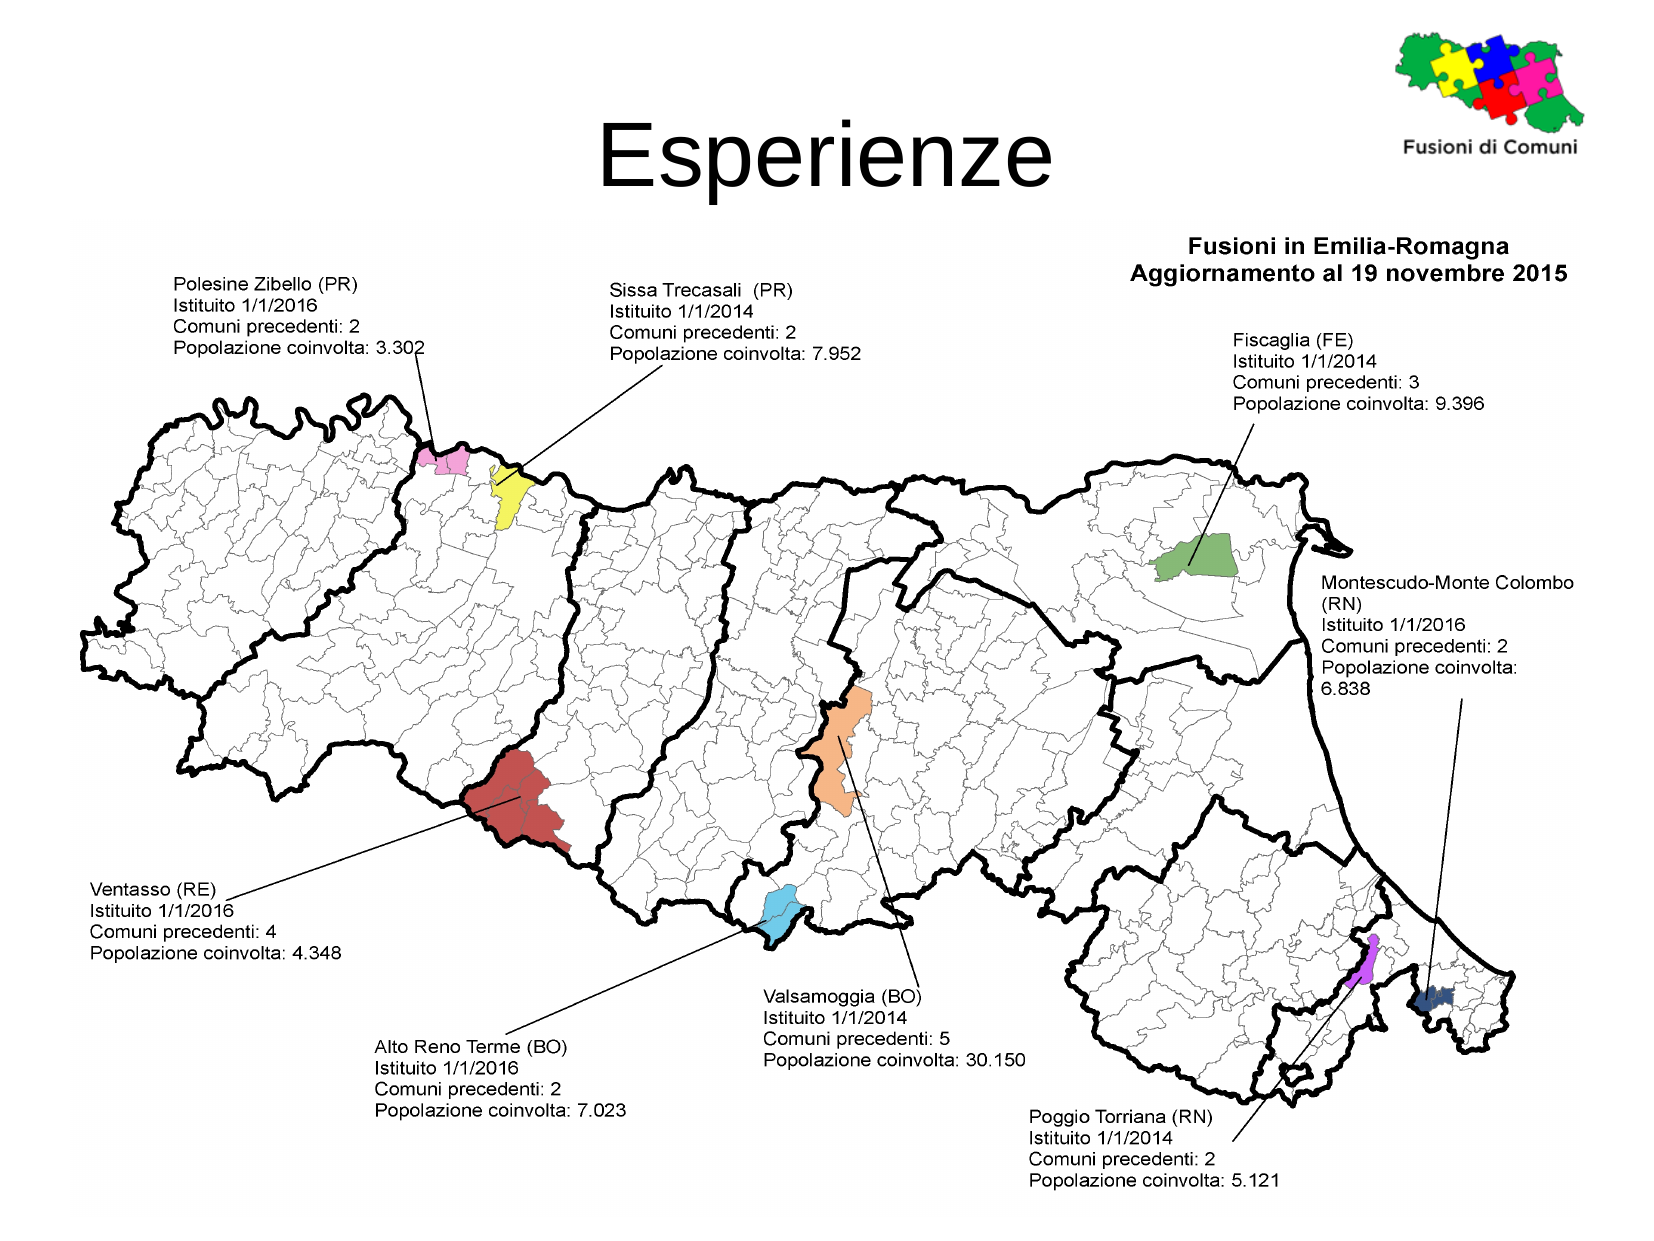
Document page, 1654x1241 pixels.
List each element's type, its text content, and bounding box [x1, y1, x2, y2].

picture [70, 219, 1580, 1217]
title Esperienze [82, 49, 1571, 219]
picture [1393, 29, 1587, 159]
